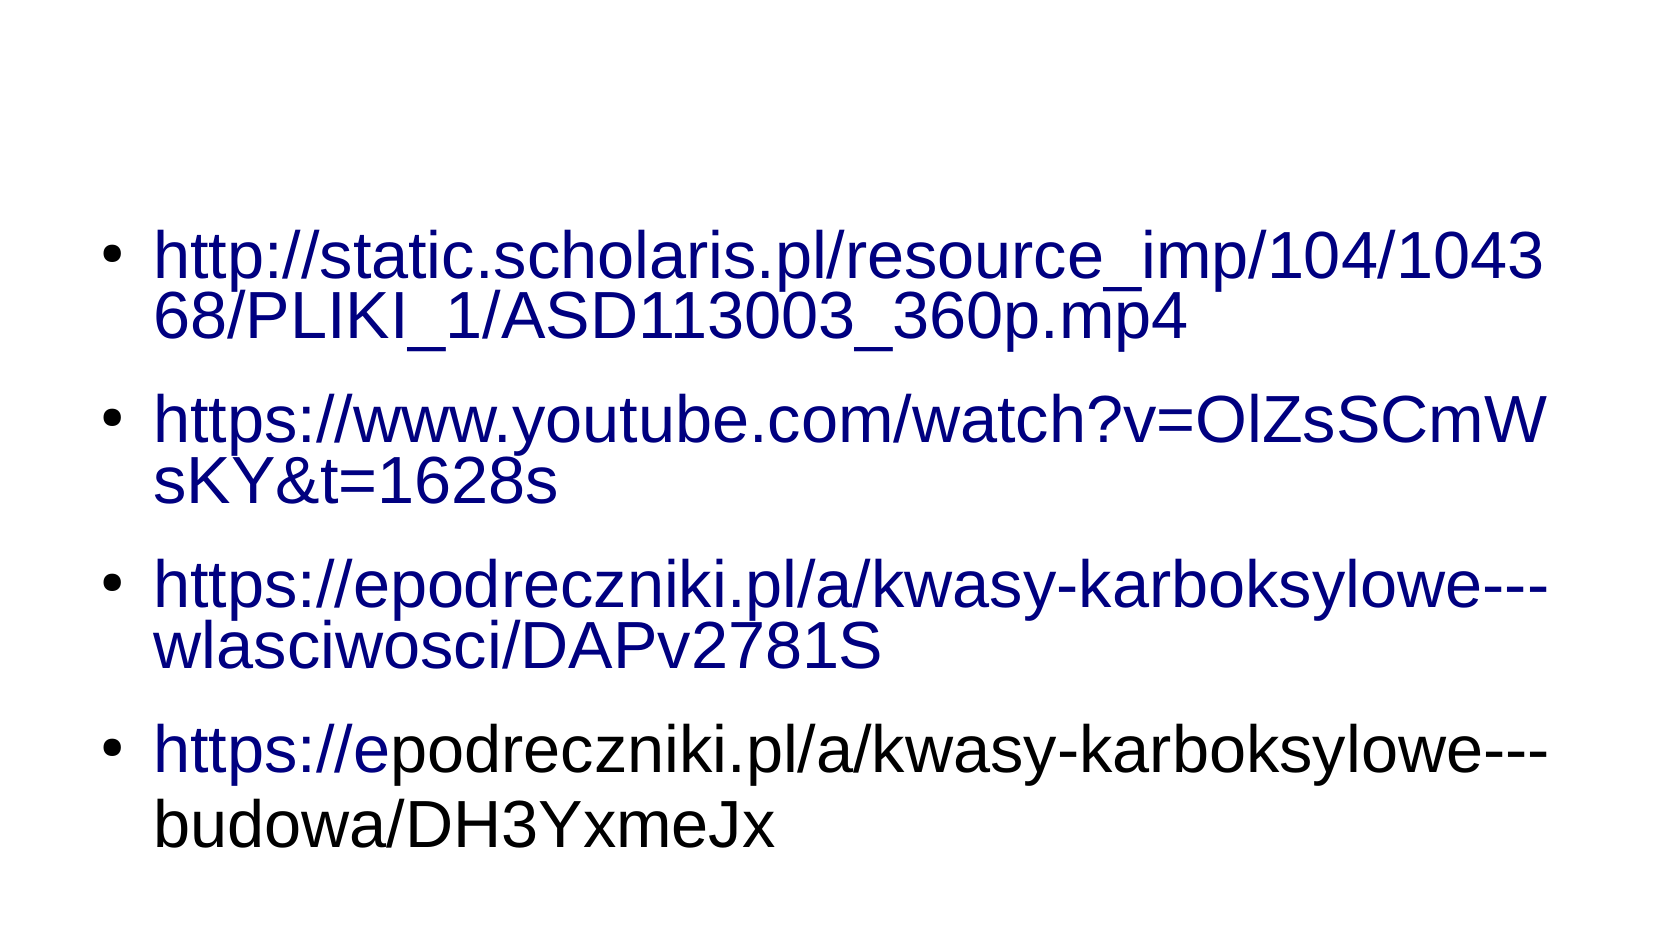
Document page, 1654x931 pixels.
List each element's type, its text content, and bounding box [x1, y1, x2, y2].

list http://static.scholaris.pl/resource_imp/104/104368/PLIKI_1/ASD113003_360p.mp4 https://www.youtube.com/watch?v=OlZsSCmWsKY&t=1628s https://epodreczniki.pl/a/kwasy-karboksylowe---wlasciwosci/DAPv2781S https://epodreczniki.pl/a/kwasy-karboksylowe---budowa/DH3YxmeJx [82, 217, 1571, 758]
